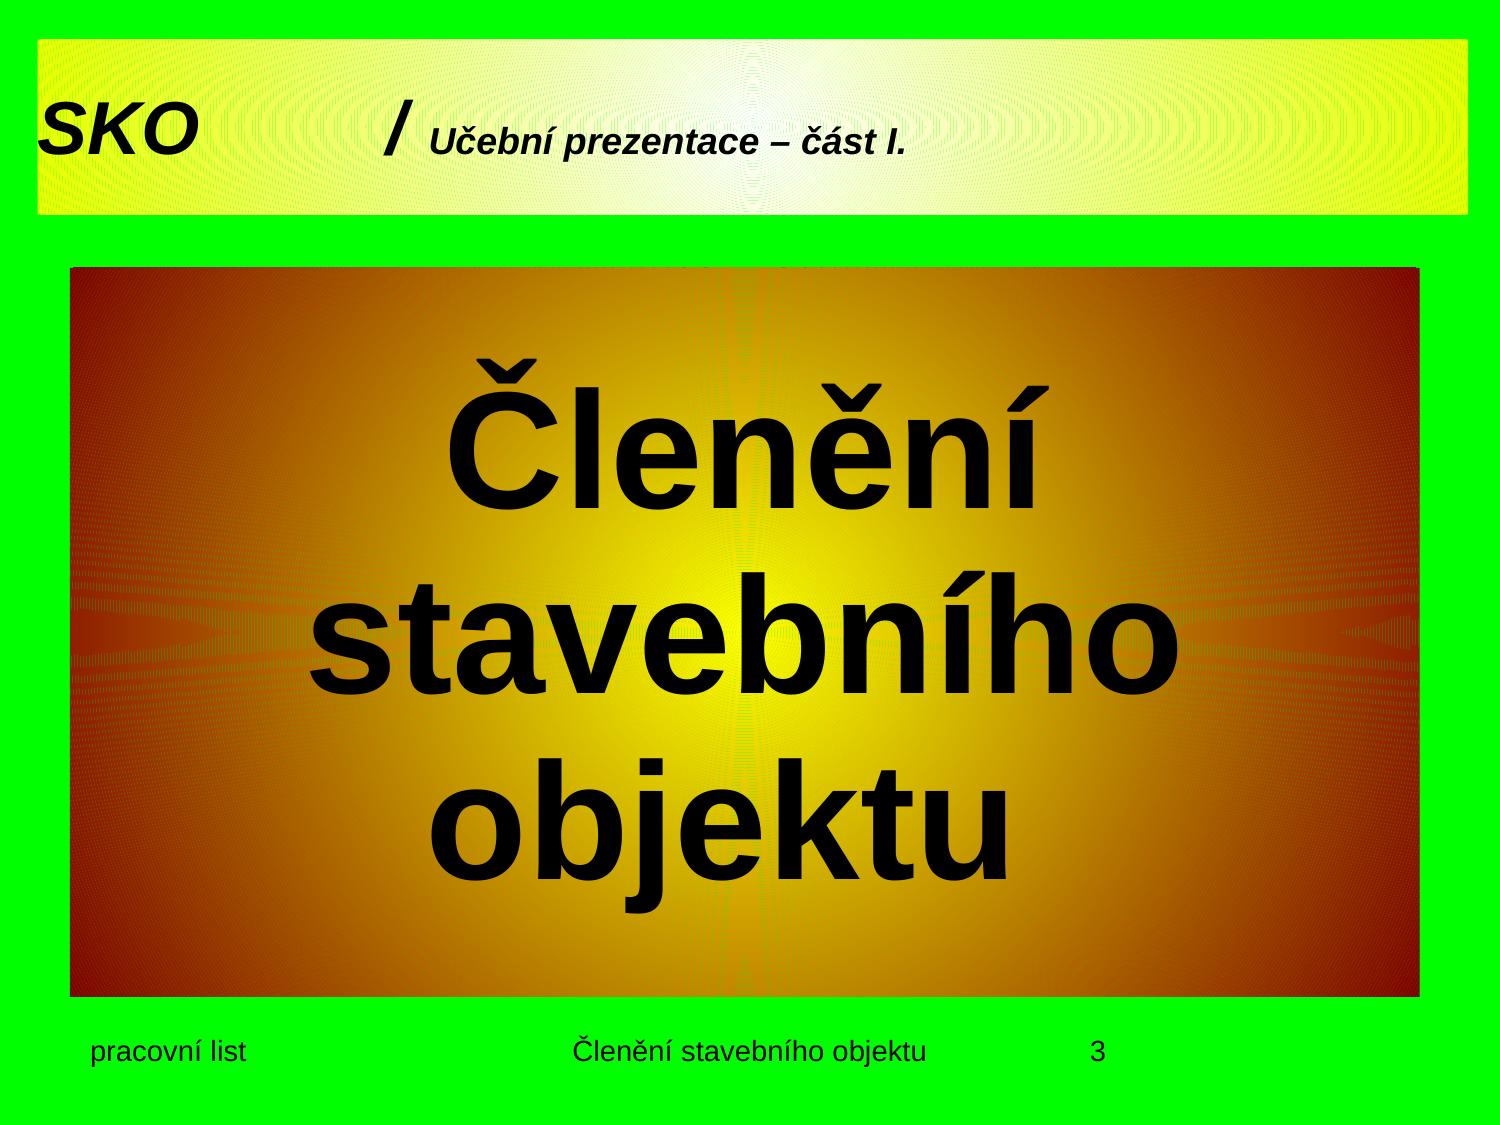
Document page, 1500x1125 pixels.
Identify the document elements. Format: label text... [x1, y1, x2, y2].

text_box SKO / Učební prezentace – část I. [38, 40, 1468, 214]
text_box pracovní list [75, 1024, 426, 1103]
text_box [1074, 1024, 1426, 1103]
text_box Členění stavebního objektu [512, 1024, 988, 1103]
text_box Členění stavebního objektu [69, 267, 1420, 997]
